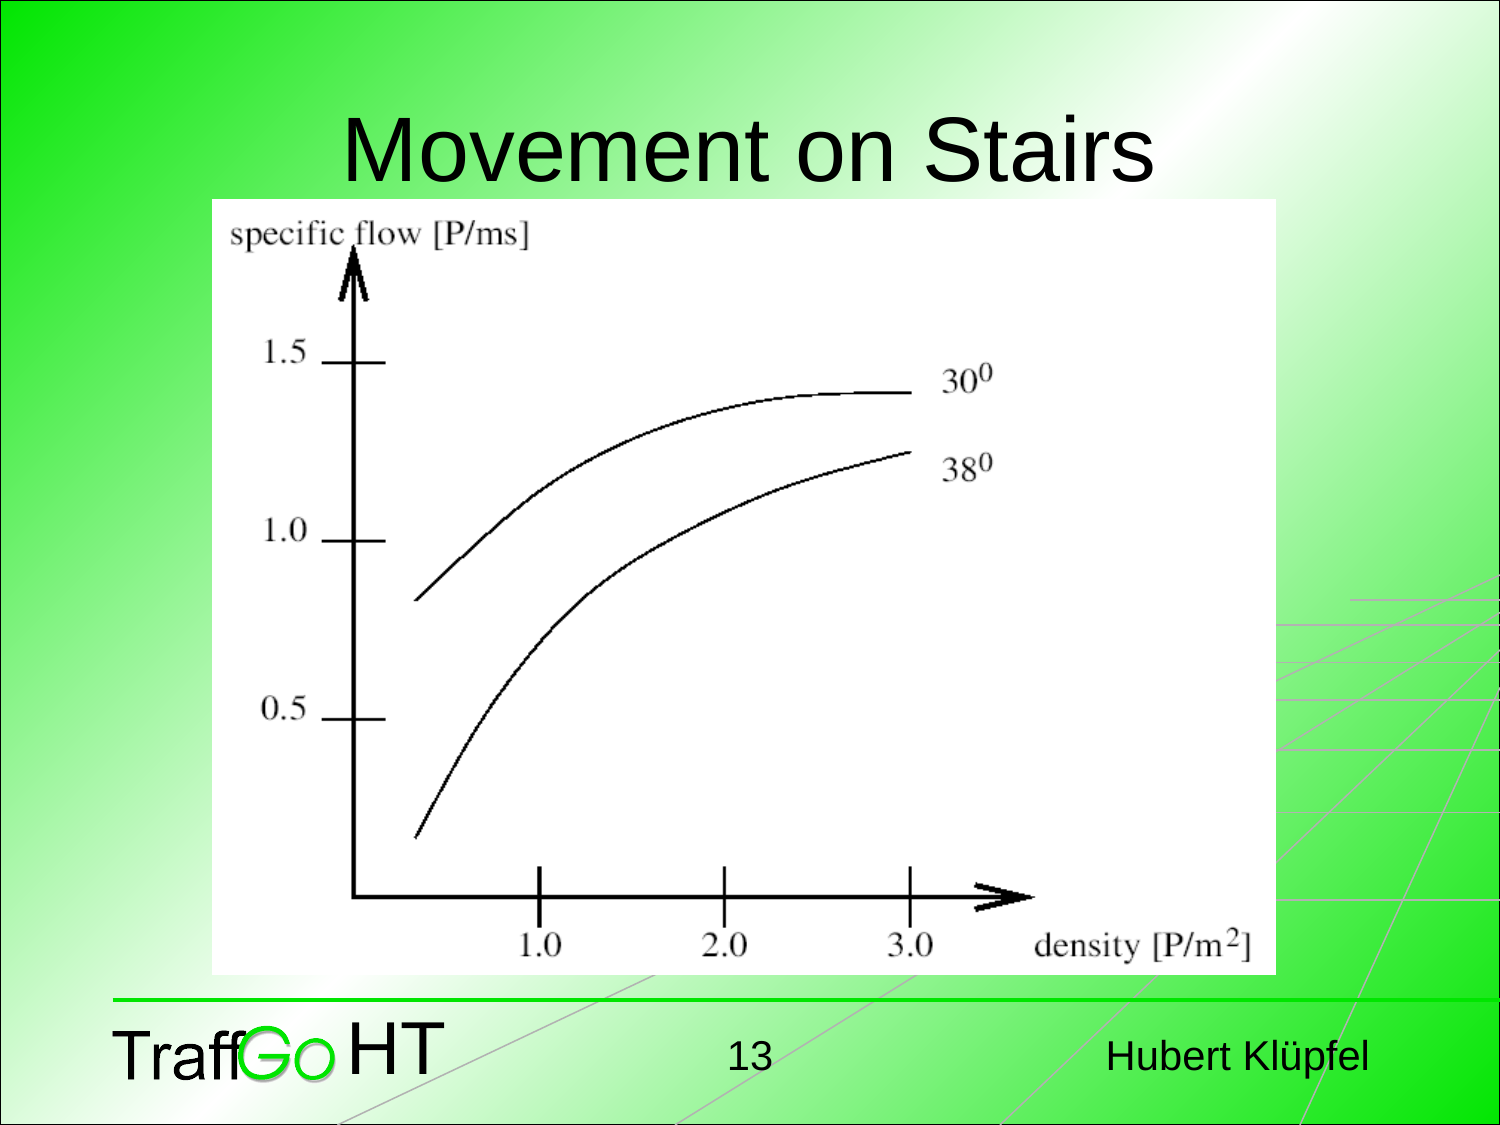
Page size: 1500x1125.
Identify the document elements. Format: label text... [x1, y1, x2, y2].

picture [212, 199, 1276, 976]
title Movement on Stairs [112, 87, 1388, 213]
picture [112, 1024, 338, 1085]
